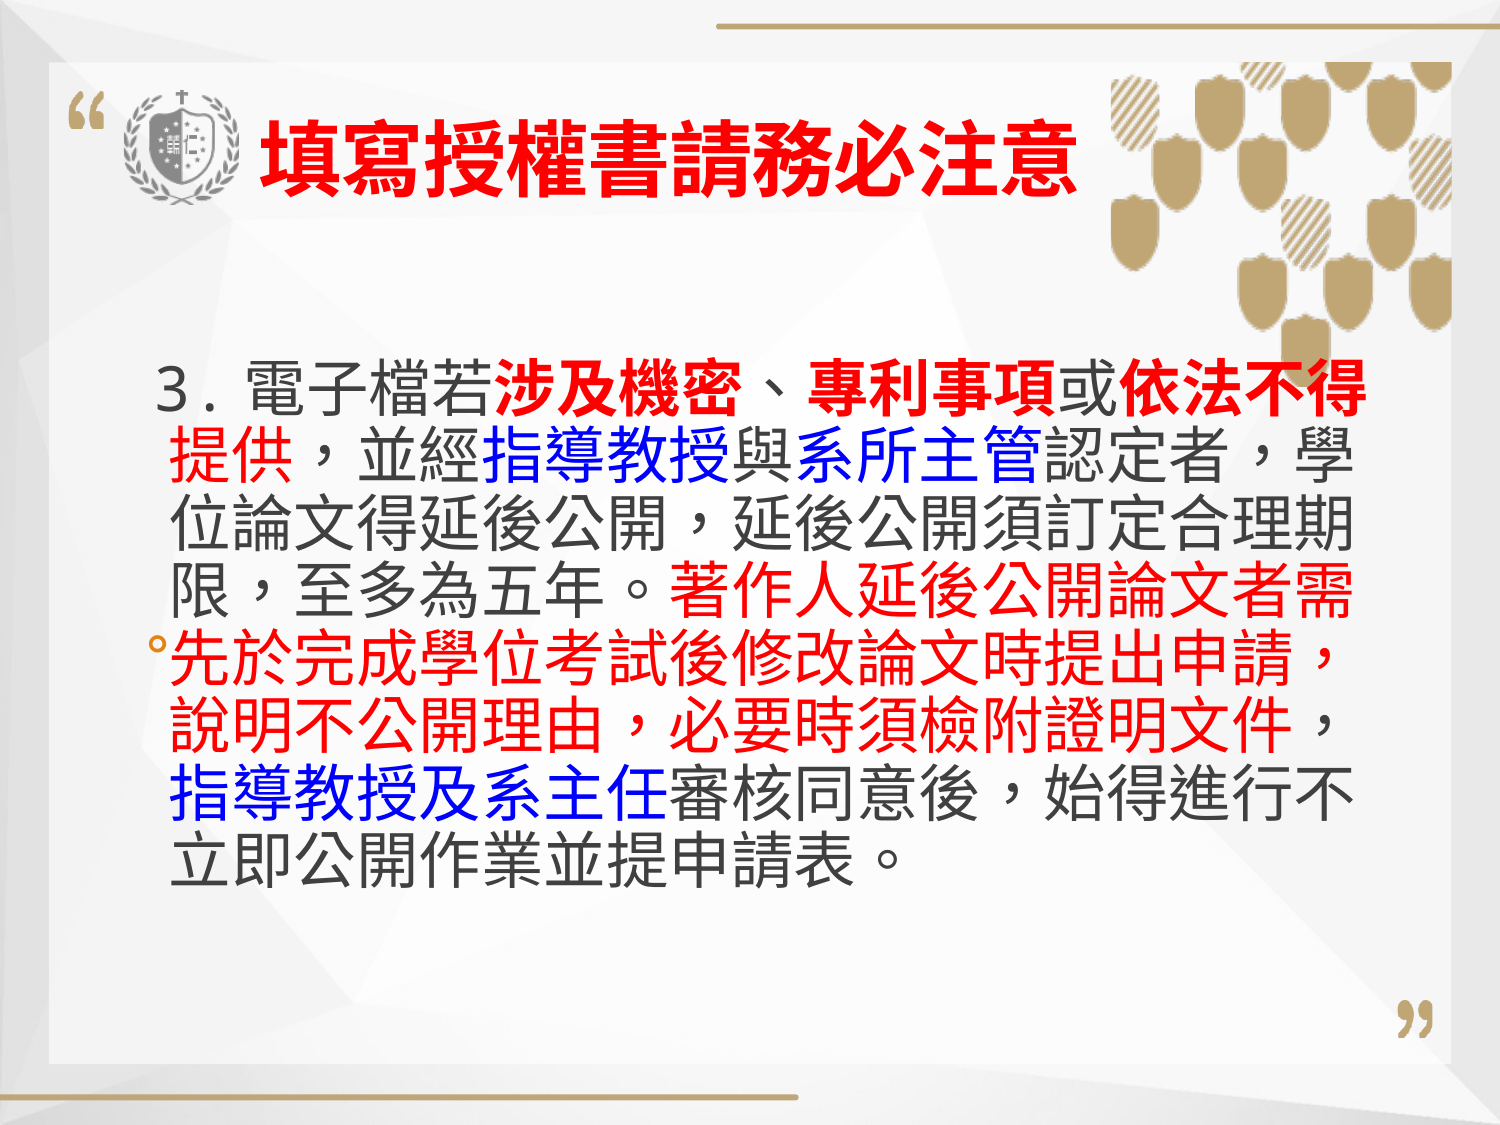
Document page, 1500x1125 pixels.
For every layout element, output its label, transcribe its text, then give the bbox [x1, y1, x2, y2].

picture [123, 90, 239, 100]
text_box [64, 278, 1436, 1125]
text_box 填寫授權書請務必注意 [64, 100, 1276, 266]
text_box 3.電子檔若涉及機密、專利事項或依法不得提供，並經指導教授與系所主管認定者，學位論文得延後公開，延後公開須訂定合理期限，至多為五年。著作人延後公開論文者需先於完成學位考試後修改論文時提出申請，說明不公開理由，必要時須檢附證明文件，指導教授及系主任審核同意後，始得進行不立即公開作業並提申請表。 [123, 349, 1388, 1000]
